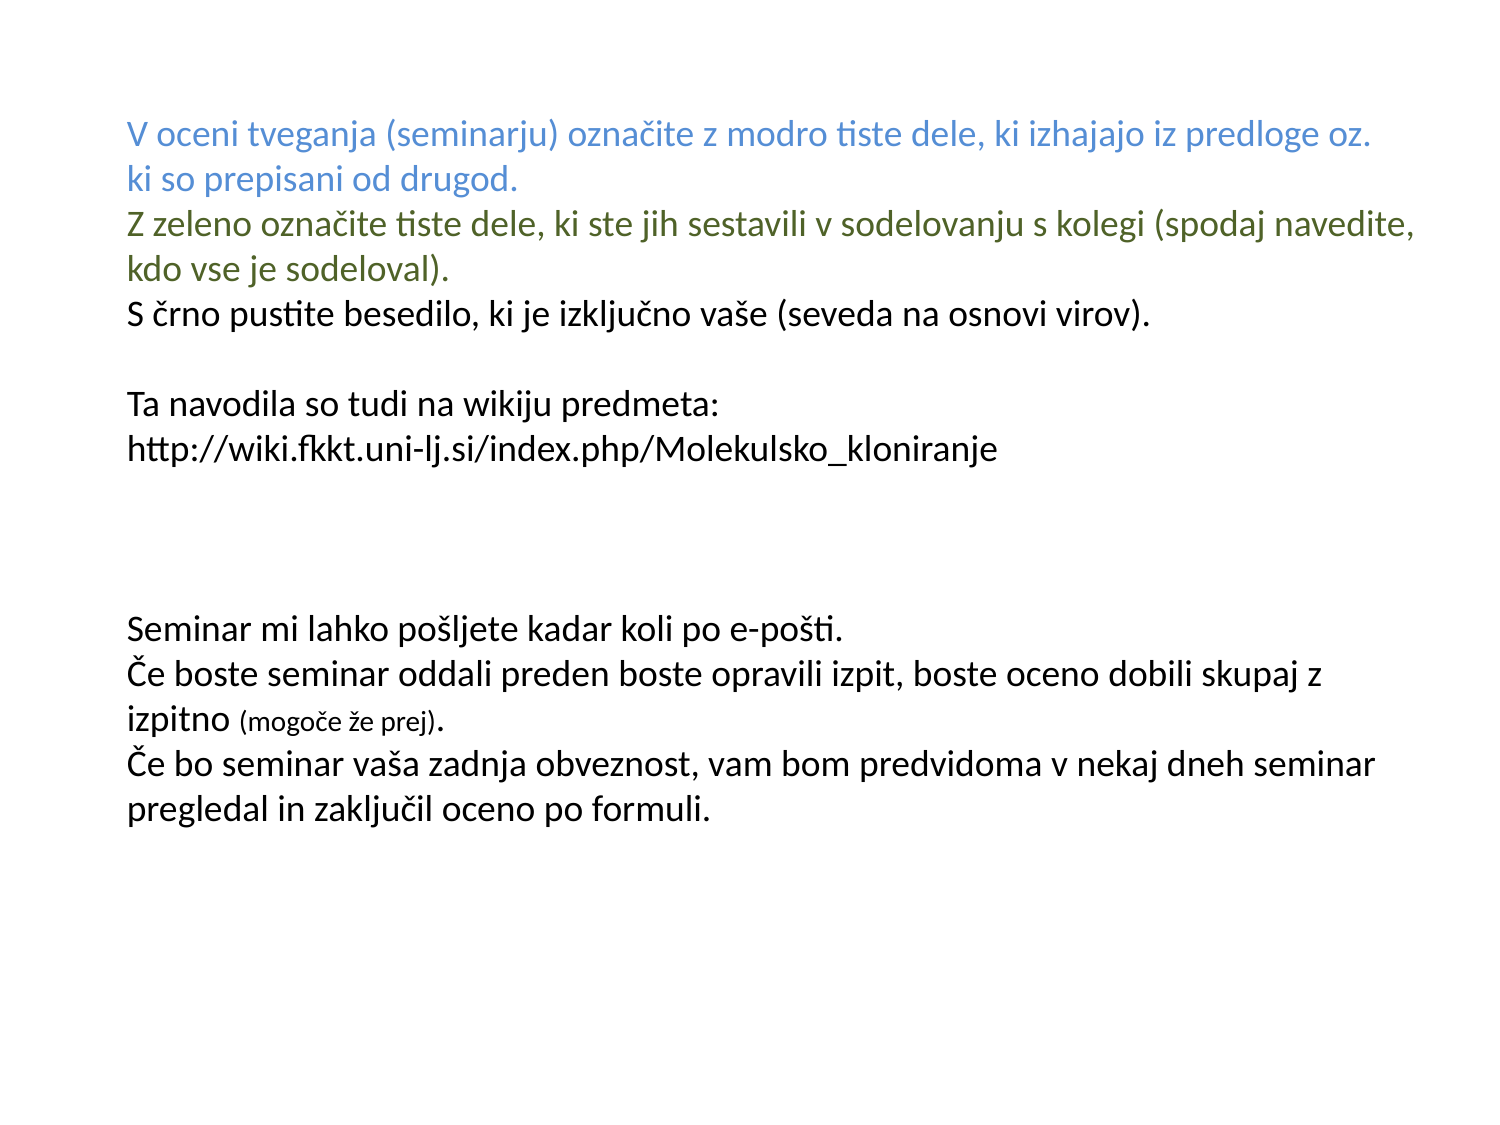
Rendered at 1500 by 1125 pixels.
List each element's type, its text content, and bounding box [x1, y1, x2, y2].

text_box V oceni tveganja (seminarju) označite z modro tiste dele, ki izhajajo iz predloge oz. ki so prepisani od drugod. Z zeleno označite tiste dele, ki ste jih sestavili v sodelovanju s kolegi (spodaj navedite, kdo vse je sodeloval). S črno pustite besedilo, ki je izključno vaše (seveda na osnovi virov). Ta navodila so tudi na wikiju predmeta: http://wiki.fkkt.uni-lj.si/index.php/Molekulsko_kloniranje Seminar mi lahko pošljete kadar koli po e-pošti. Če boste seminar oddali preden boste opravili izpit, boste oceno dobili skupaj z izpitno (mogoče že prej). Če bo seminar vaša zadnja obveznost, vam bom predvidoma v nekaj dneh seminar pregledal in zaključil oceno po formuli. [112, 101, 1435, 882]
